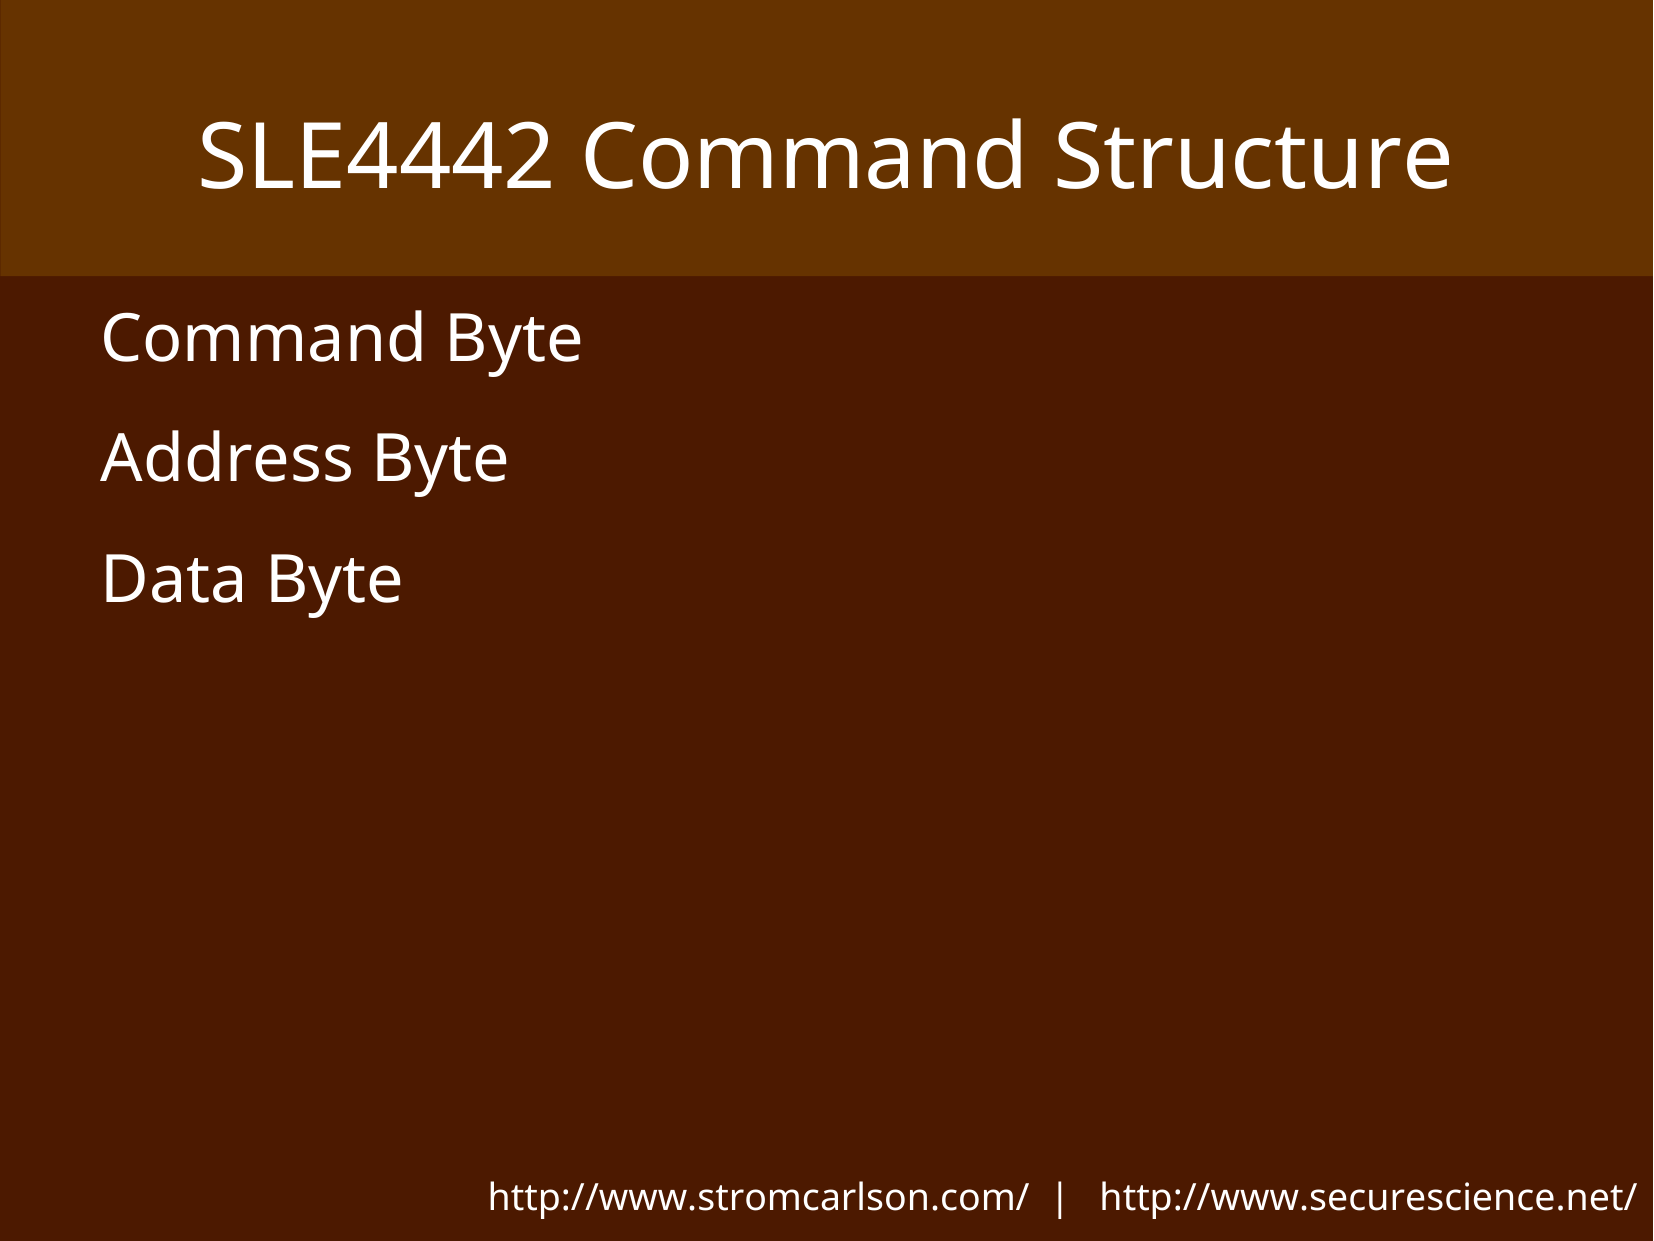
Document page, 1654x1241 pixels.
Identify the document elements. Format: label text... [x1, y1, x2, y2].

list Command Byte Address Byte Data Byte [82, 290, 1571, 1109]
title SLE4442 Command Structure [82, 49, 1571, 257]
